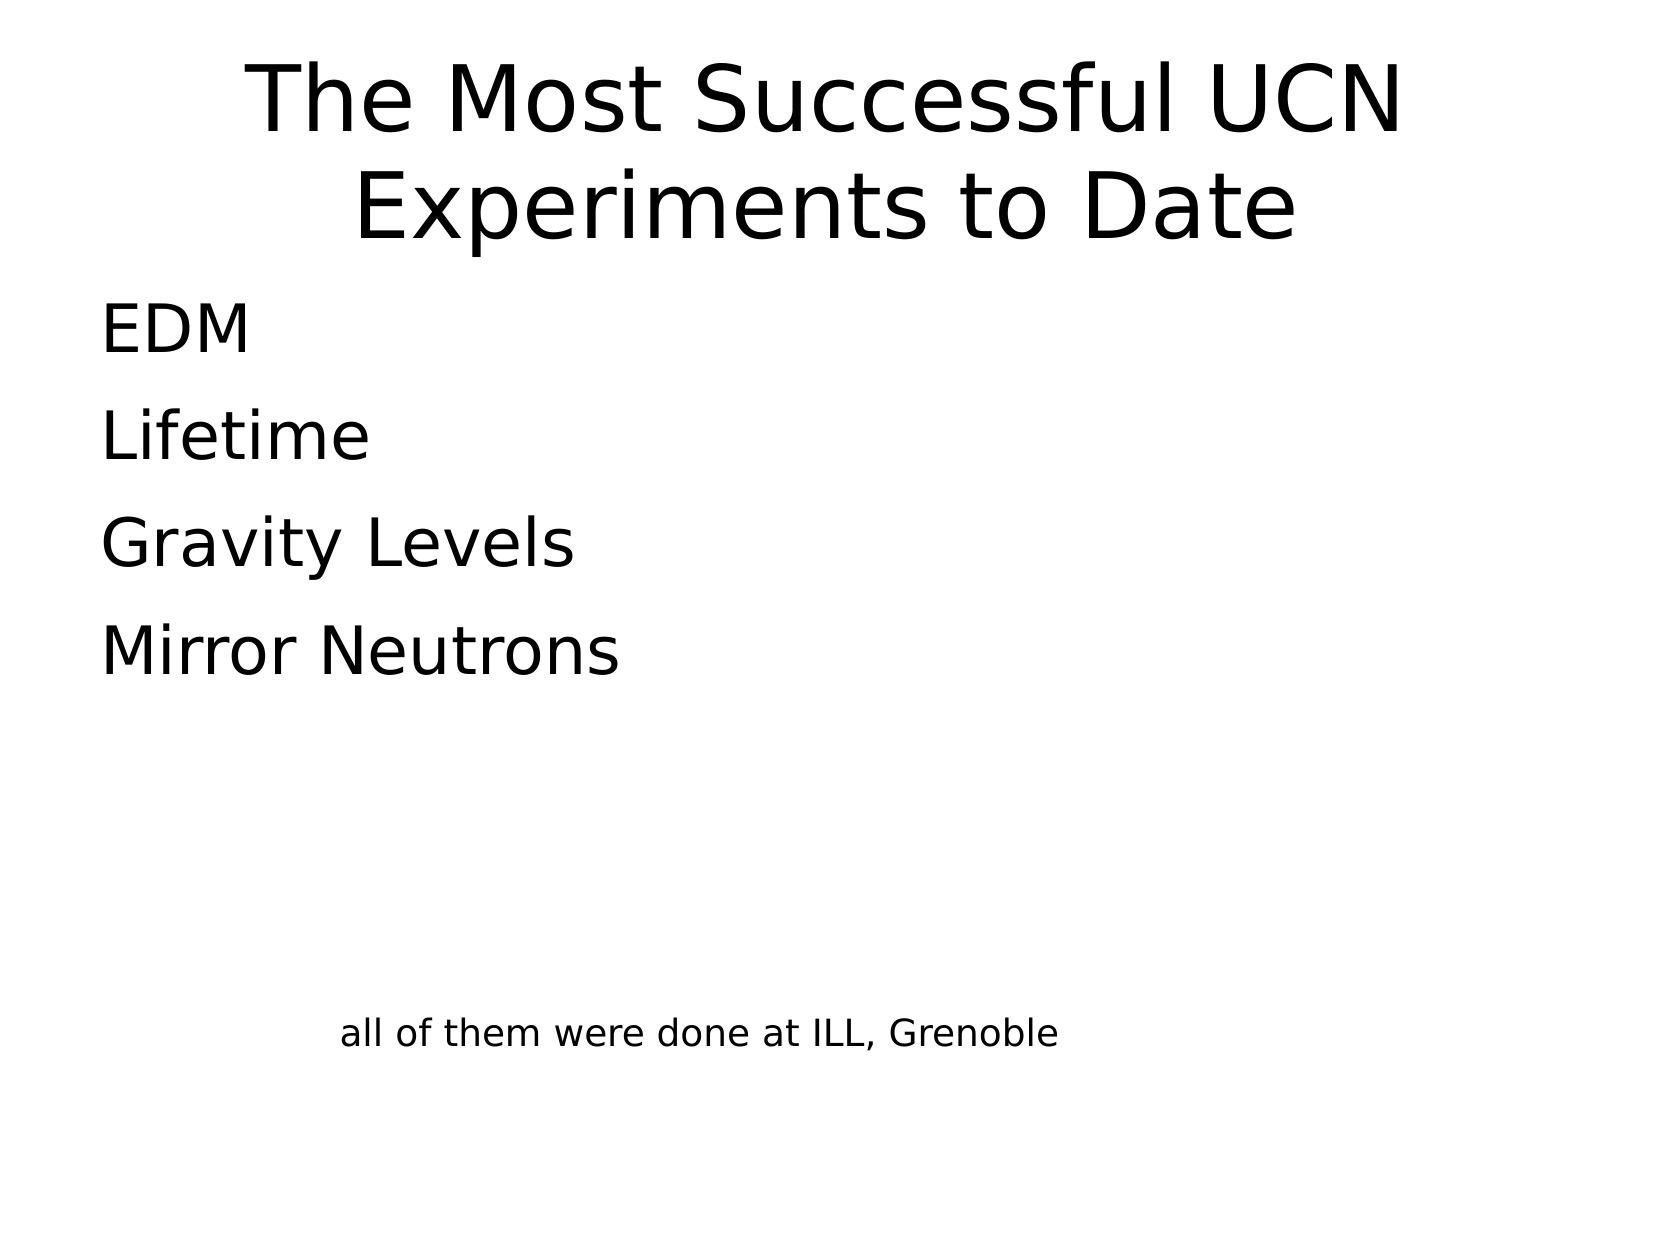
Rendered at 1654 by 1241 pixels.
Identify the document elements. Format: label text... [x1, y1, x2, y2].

list EDM Lifetime Gravity Levels Mirror Neutrons [82, 290, 1571, 739]
title The Most Successful UCN Experiments to Date [82, 45, 1571, 261]
text_box all of them were done at ILL, Grenoble [324, 1003, 1076, 1063]
